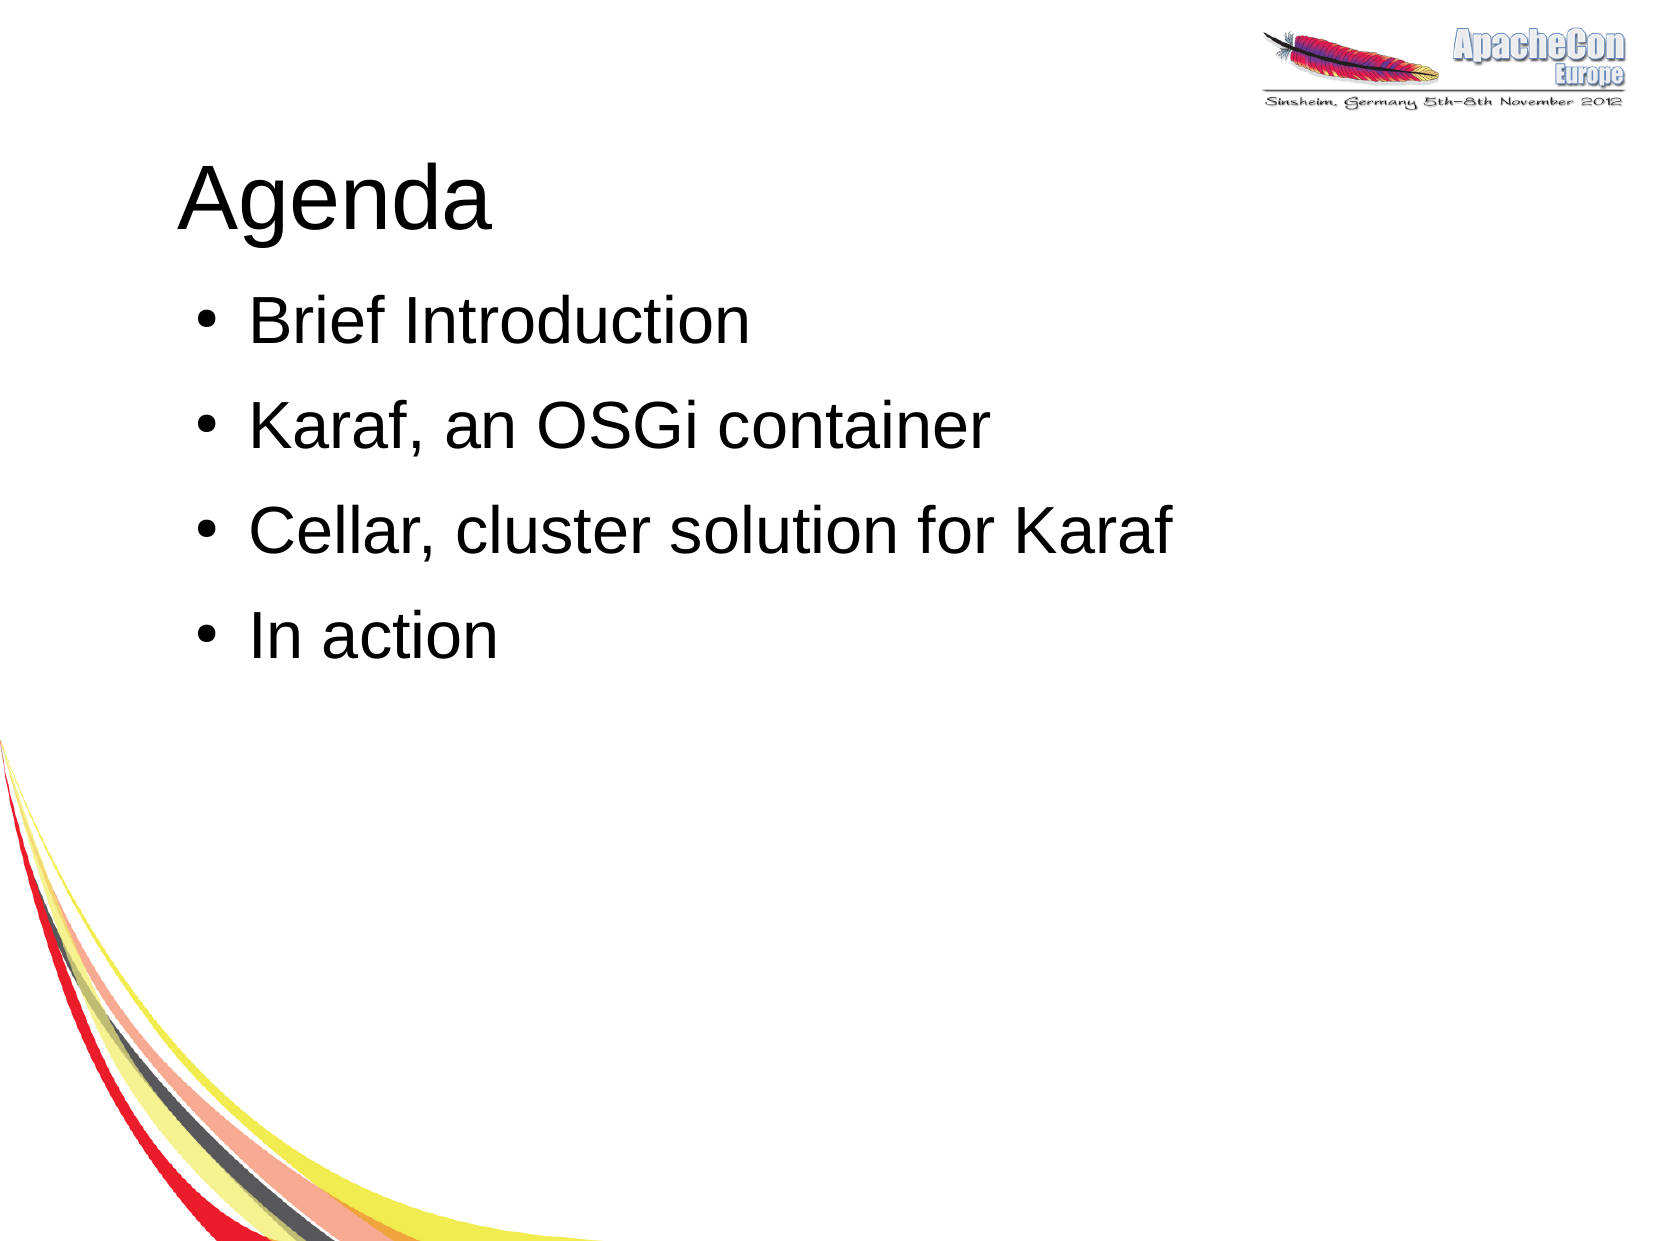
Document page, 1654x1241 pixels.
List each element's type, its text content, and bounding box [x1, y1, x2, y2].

list Brief Introduction Karaf, an OSGi container Cellar, cluster solution for Karaf In action [177, 283, 1536, 990]
title Agenda [177, 146, 1536, 250]
picture [0, 0, 1654, 1241]
